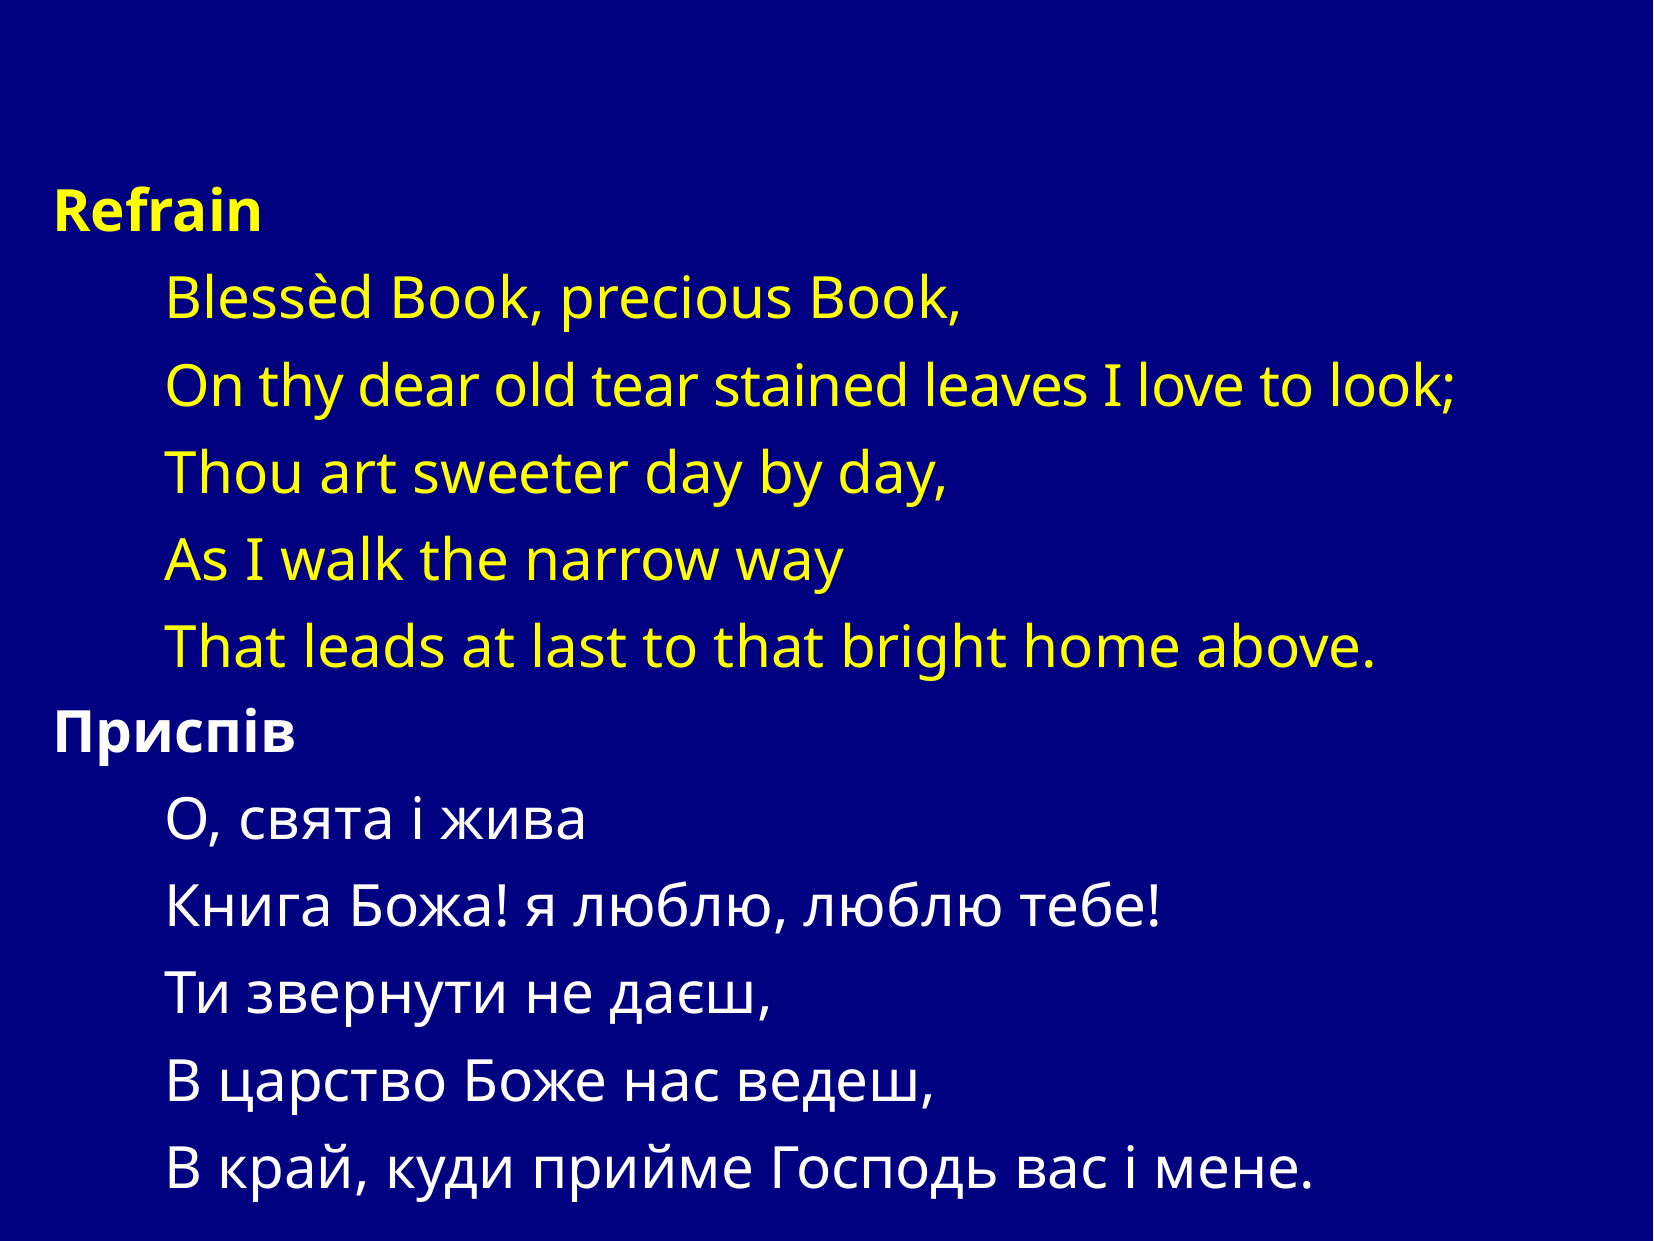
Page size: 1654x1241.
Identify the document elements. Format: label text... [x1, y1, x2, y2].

text_box Refrain Blessèd Book, precious Book, On thy dear old tear stained leaves I love to look; Thou art sweeter day by day, As I walk the narrow way That leads at last to that bright home above. [37, 75, 1651, 638]
text_box Приспів О, свята і жива Книга Божа! я люблю, люблю тебе! Ти звернути не даєш, В царство Боже нас ведеш, В край, куди прийме Господь вас і мене. [37, 675, 1576, 1163]
